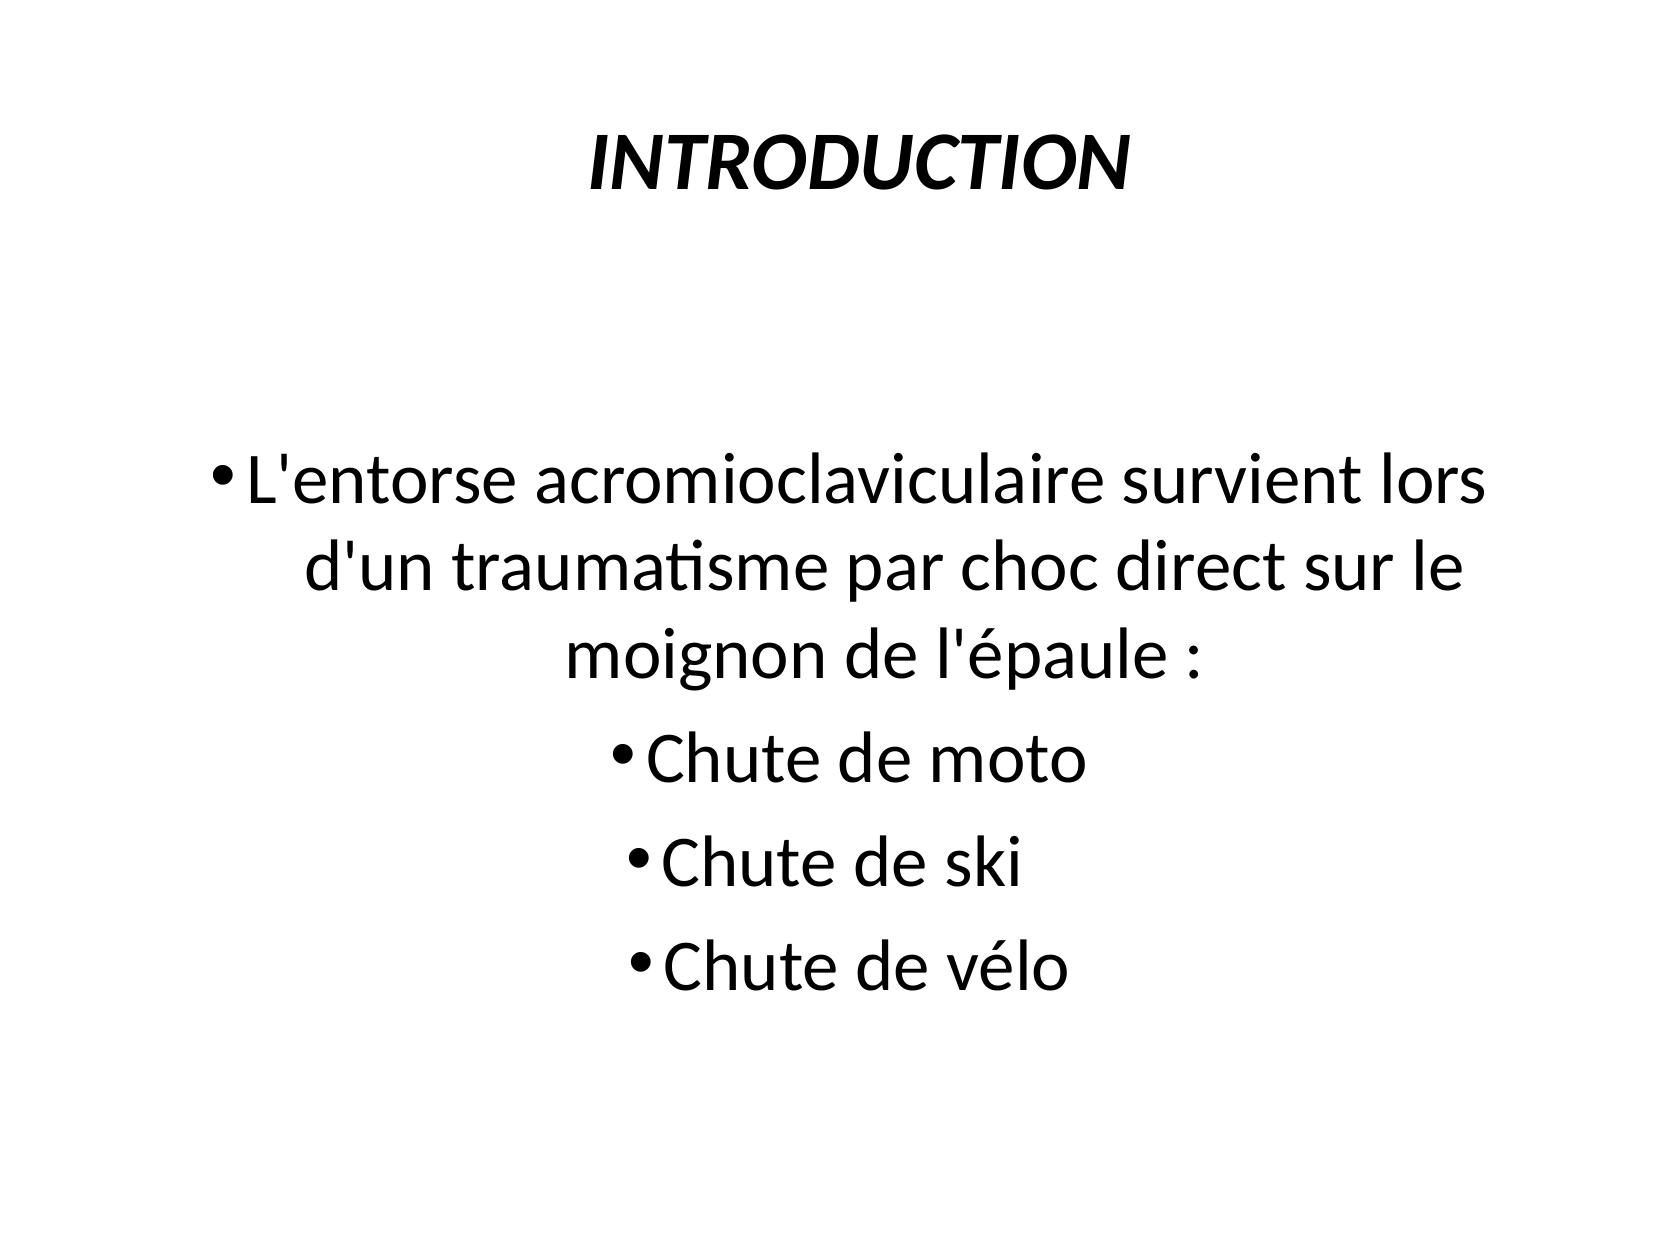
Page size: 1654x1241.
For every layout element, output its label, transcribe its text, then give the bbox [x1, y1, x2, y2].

subtitle L'entorse acromioclaviculaire survient lors d'un traumatisme par choc direct sur le moignon de l'épaule : Chute de moto Chute de ski Chute de vélo [129, 417, 1569, 1018]
title INTRODUCTION [153, 97, 1566, 216]
